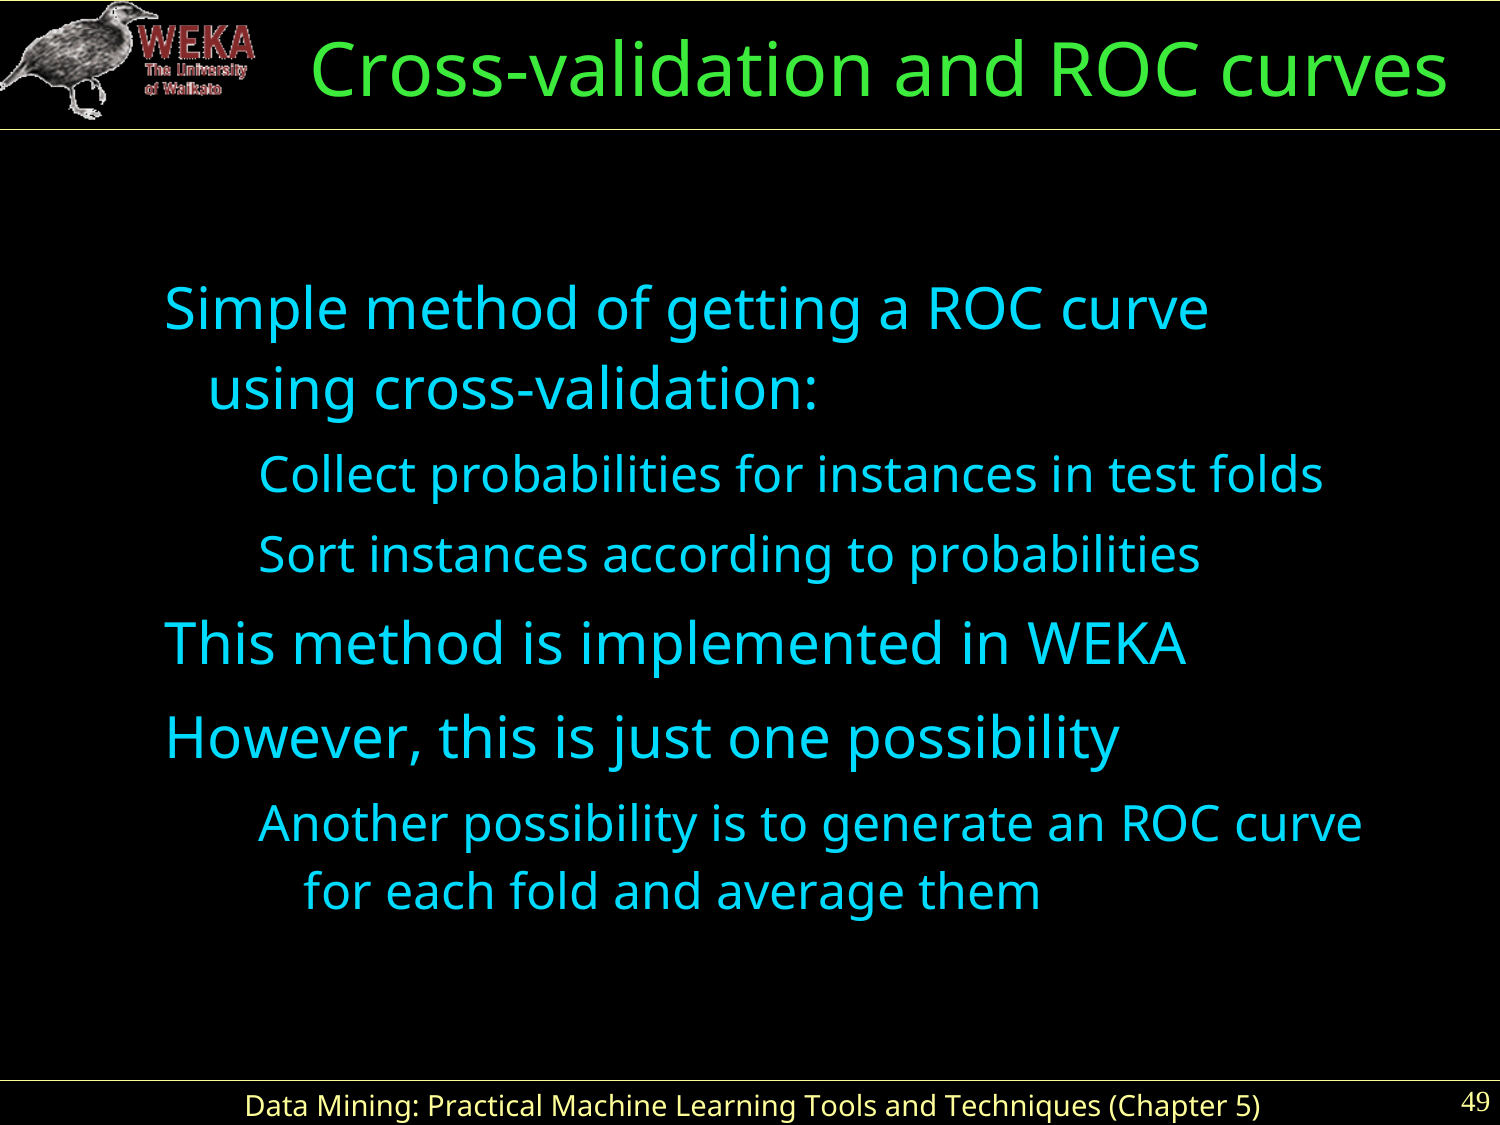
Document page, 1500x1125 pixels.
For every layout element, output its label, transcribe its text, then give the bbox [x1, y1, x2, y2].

text_box Simple method of getting a ROC curve using cross-validation: Collect probabilities for instances in test folds Sort instances according to probabilities This method is implemented in WEKA However, this is just one possibility Another possibility is to generate an ROC curve for each fold and average them [149, 260, 1388, 936]
title Cross-validation and ROC curves [295, 0, 1500, 148]
picture [0, 1, 266, 129]
